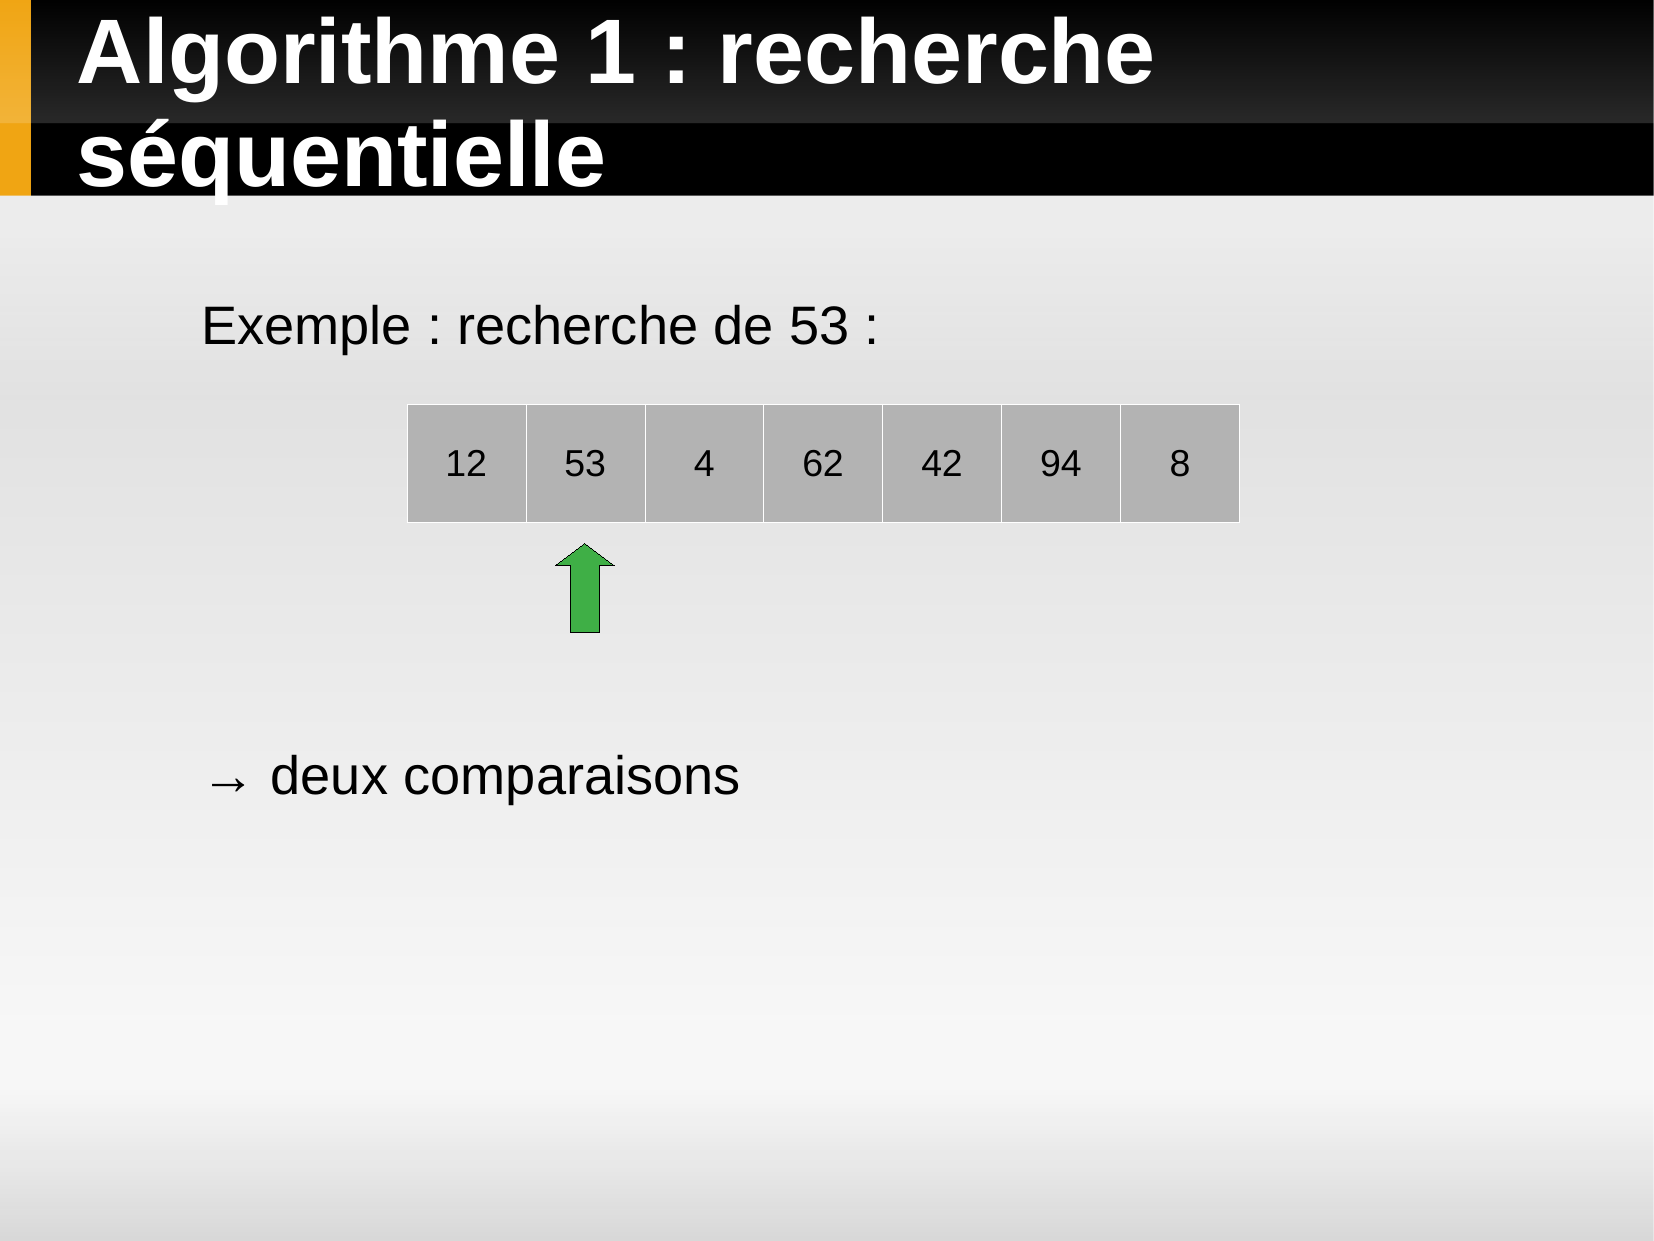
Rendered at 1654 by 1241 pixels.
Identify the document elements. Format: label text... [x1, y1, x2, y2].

table_header 12 [408, 405, 526, 522]
table_header 8 [1121, 405, 1239, 522]
table_header 94 [1002, 405, 1120, 522]
table_header 53 [527, 405, 645, 522]
table_header 4 [646, 405, 763, 522]
picture [0, 0, 1654, 1241]
table_header 62 [764, 405, 882, 522]
list Exemple : recherche de 53 : → deux comparaisons [88, 295, 1577, 1039]
title Algorithme 1 : recherche séquentielle [76, 0, 1565, 208]
table_header 42 [883, 405, 1001, 522]
text_box [555, 543, 615, 633]
